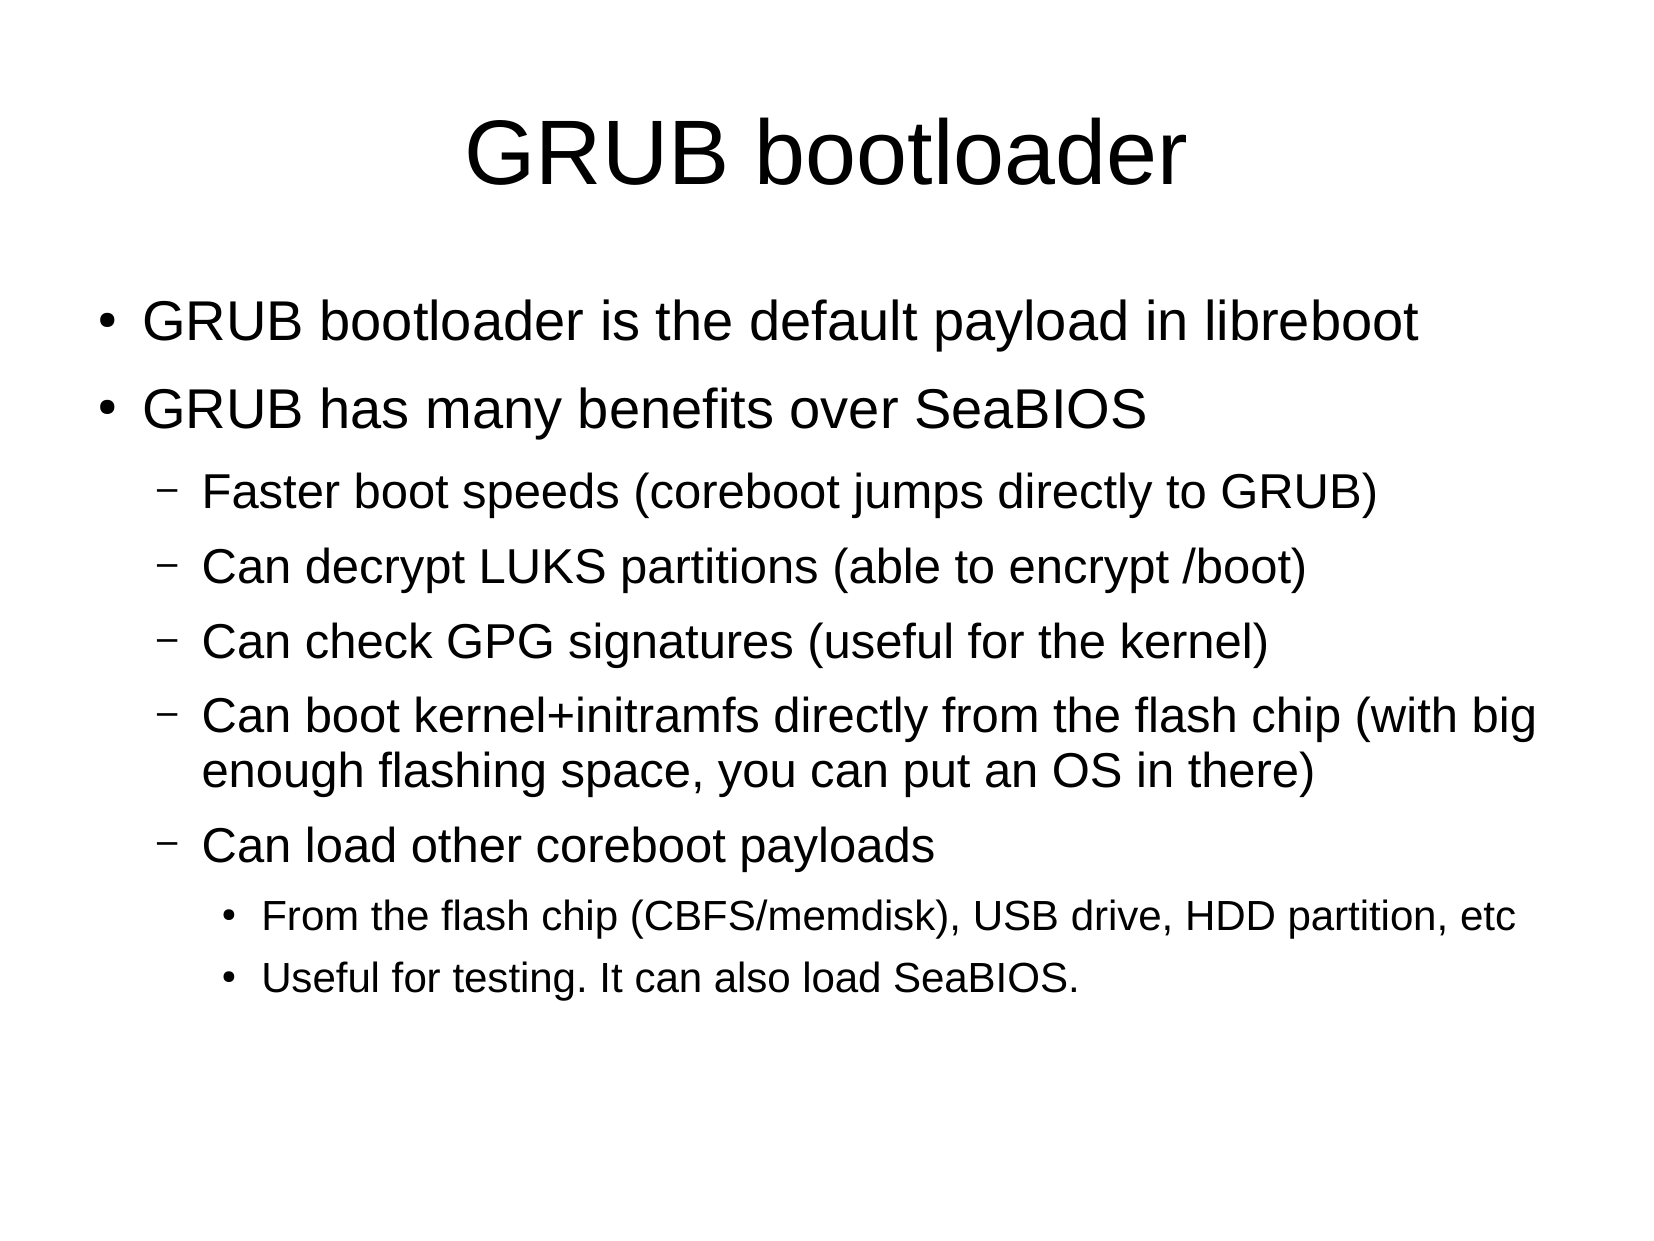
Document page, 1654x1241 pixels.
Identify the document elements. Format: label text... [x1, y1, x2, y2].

title GRUB bootloader [82, 49, 1571, 257]
list GRUB bootloader is the default payload in libreboot GRUB has many benefits over SeaBIOS Faster boot speeds (coreboot jumps directly to GRUB) Can decrypt LUKS partitions (able to encrypt /boot) Can check GPG signatures (useful for the kernel) Can boot kernel+initramfs directly from the flash chip (with big enough flashing space, you can put an OS in there) Can load other coreboot payloads From the flash chip (CBFS/memdisk), USB drive, HDD partition, etc Useful for testing. It can also load SeaBIOS. [82, 290, 1571, 1010]
